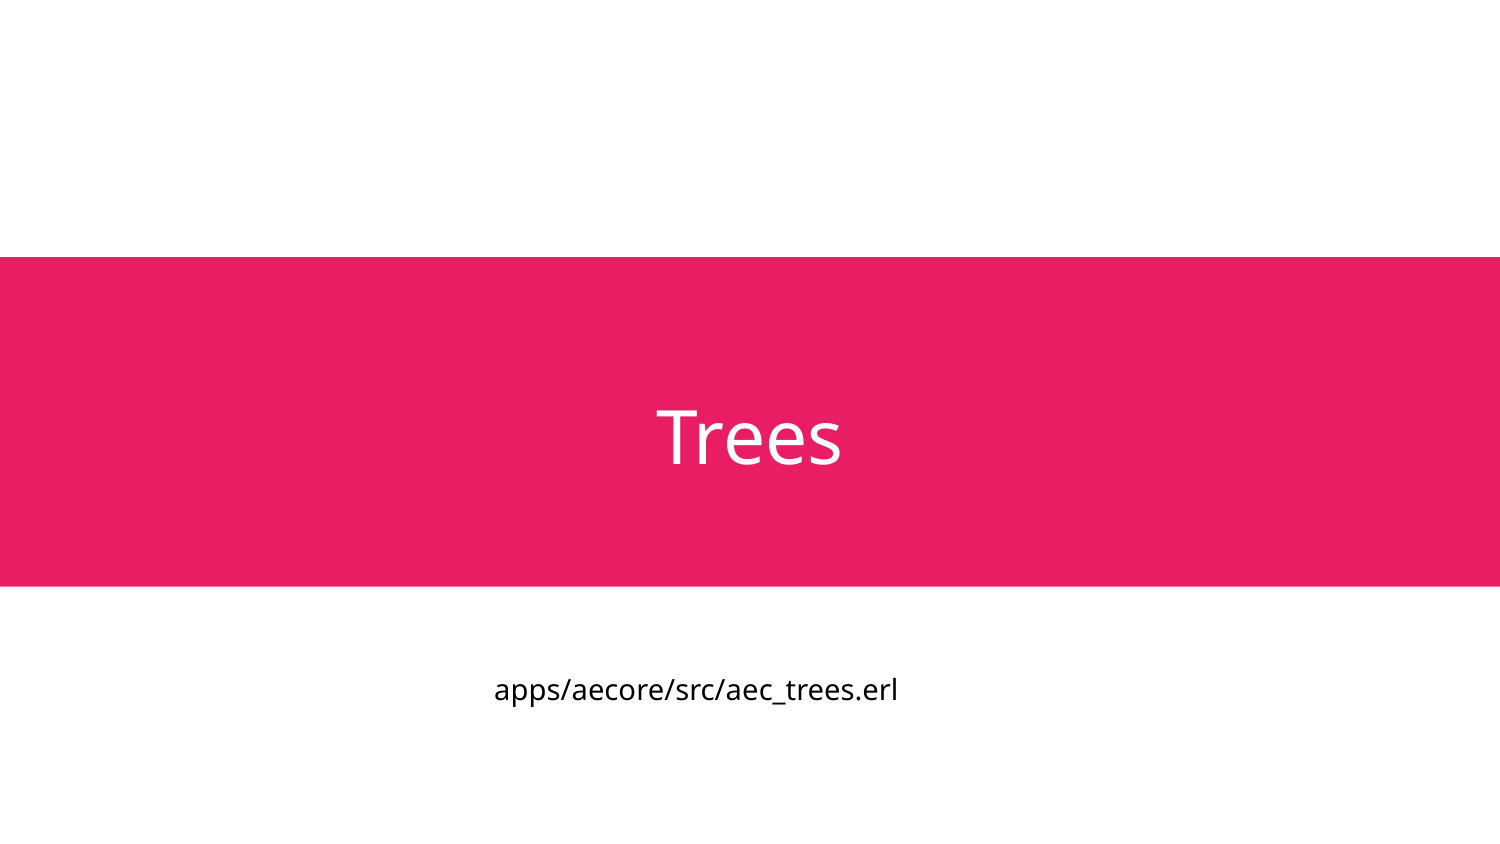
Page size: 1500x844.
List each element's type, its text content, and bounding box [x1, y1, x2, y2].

text_box apps/aecore/src/aec_trees.erl [479, 655, 1021, 733]
title Trees [70, 309, 1430, 559]
